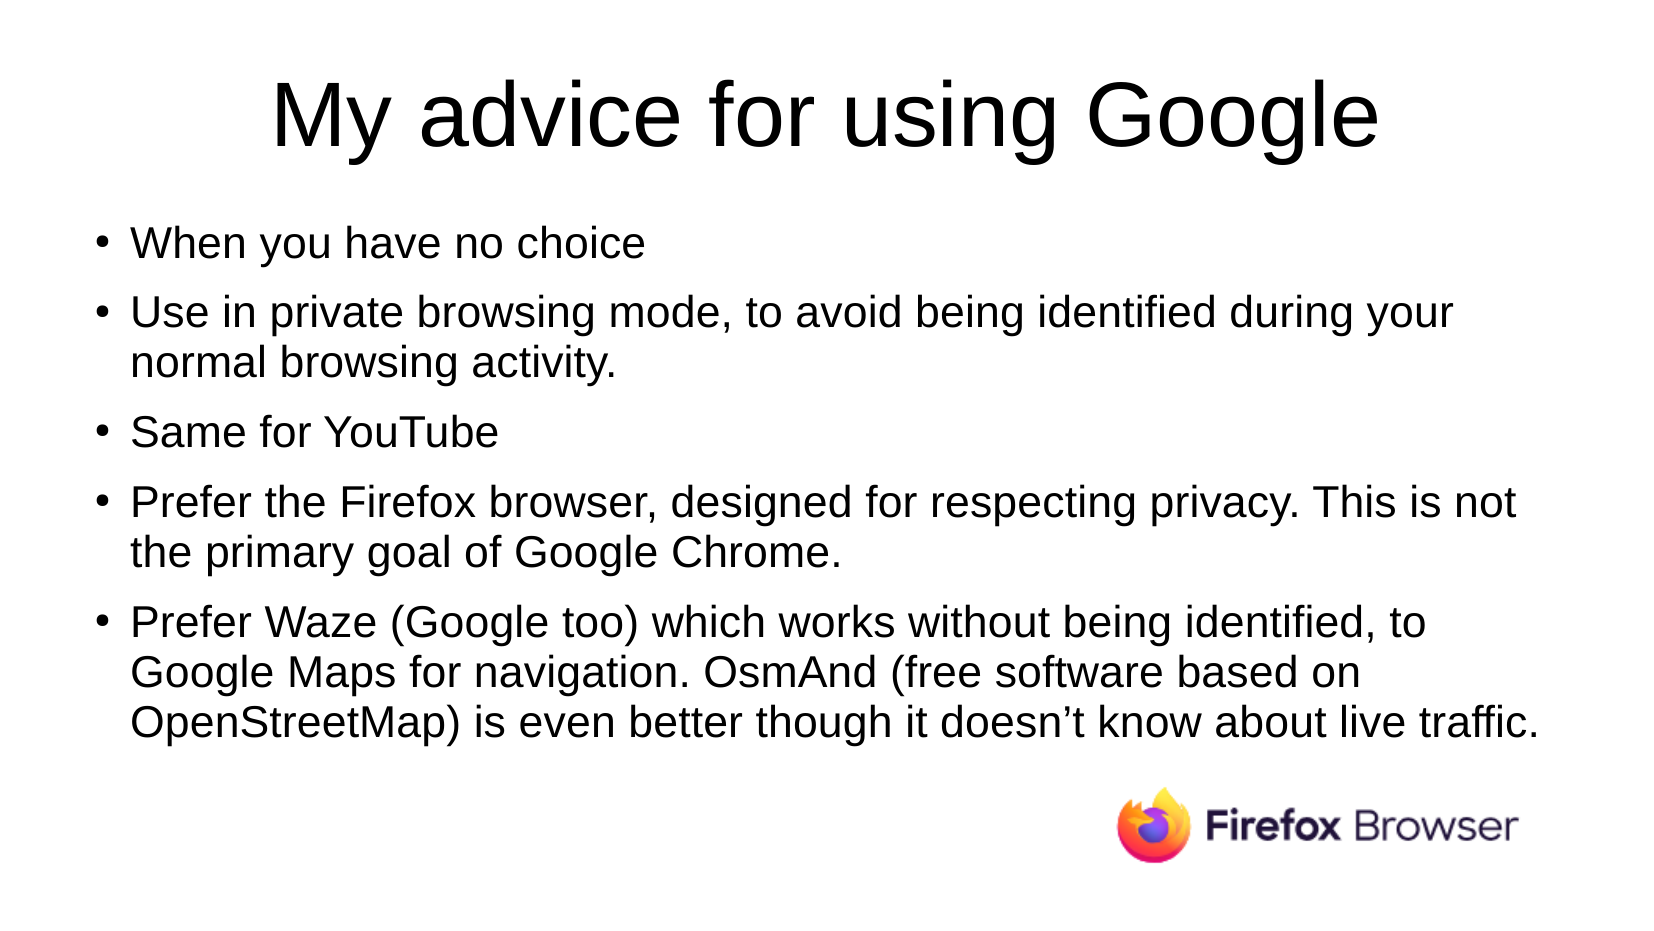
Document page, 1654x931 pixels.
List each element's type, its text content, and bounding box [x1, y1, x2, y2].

title My advice for using Google [82, 37, 1571, 193]
picture [1087, 756, 1566, 882]
list When you have no choice Use in private browsing mode, to avoid being identified during your normal browsing activity. Same for YouTube Prefer the Firefox browser, designed for respecting privacy. This is not the primary goal of Google Chrome. Prefer Waze (Google too) which works without being identified, to Google Maps for navigation. OsmAnd (free software based on OpenStreetMap) is even better though it doesn’t know about live traffic. [82, 217, 1571, 758]
